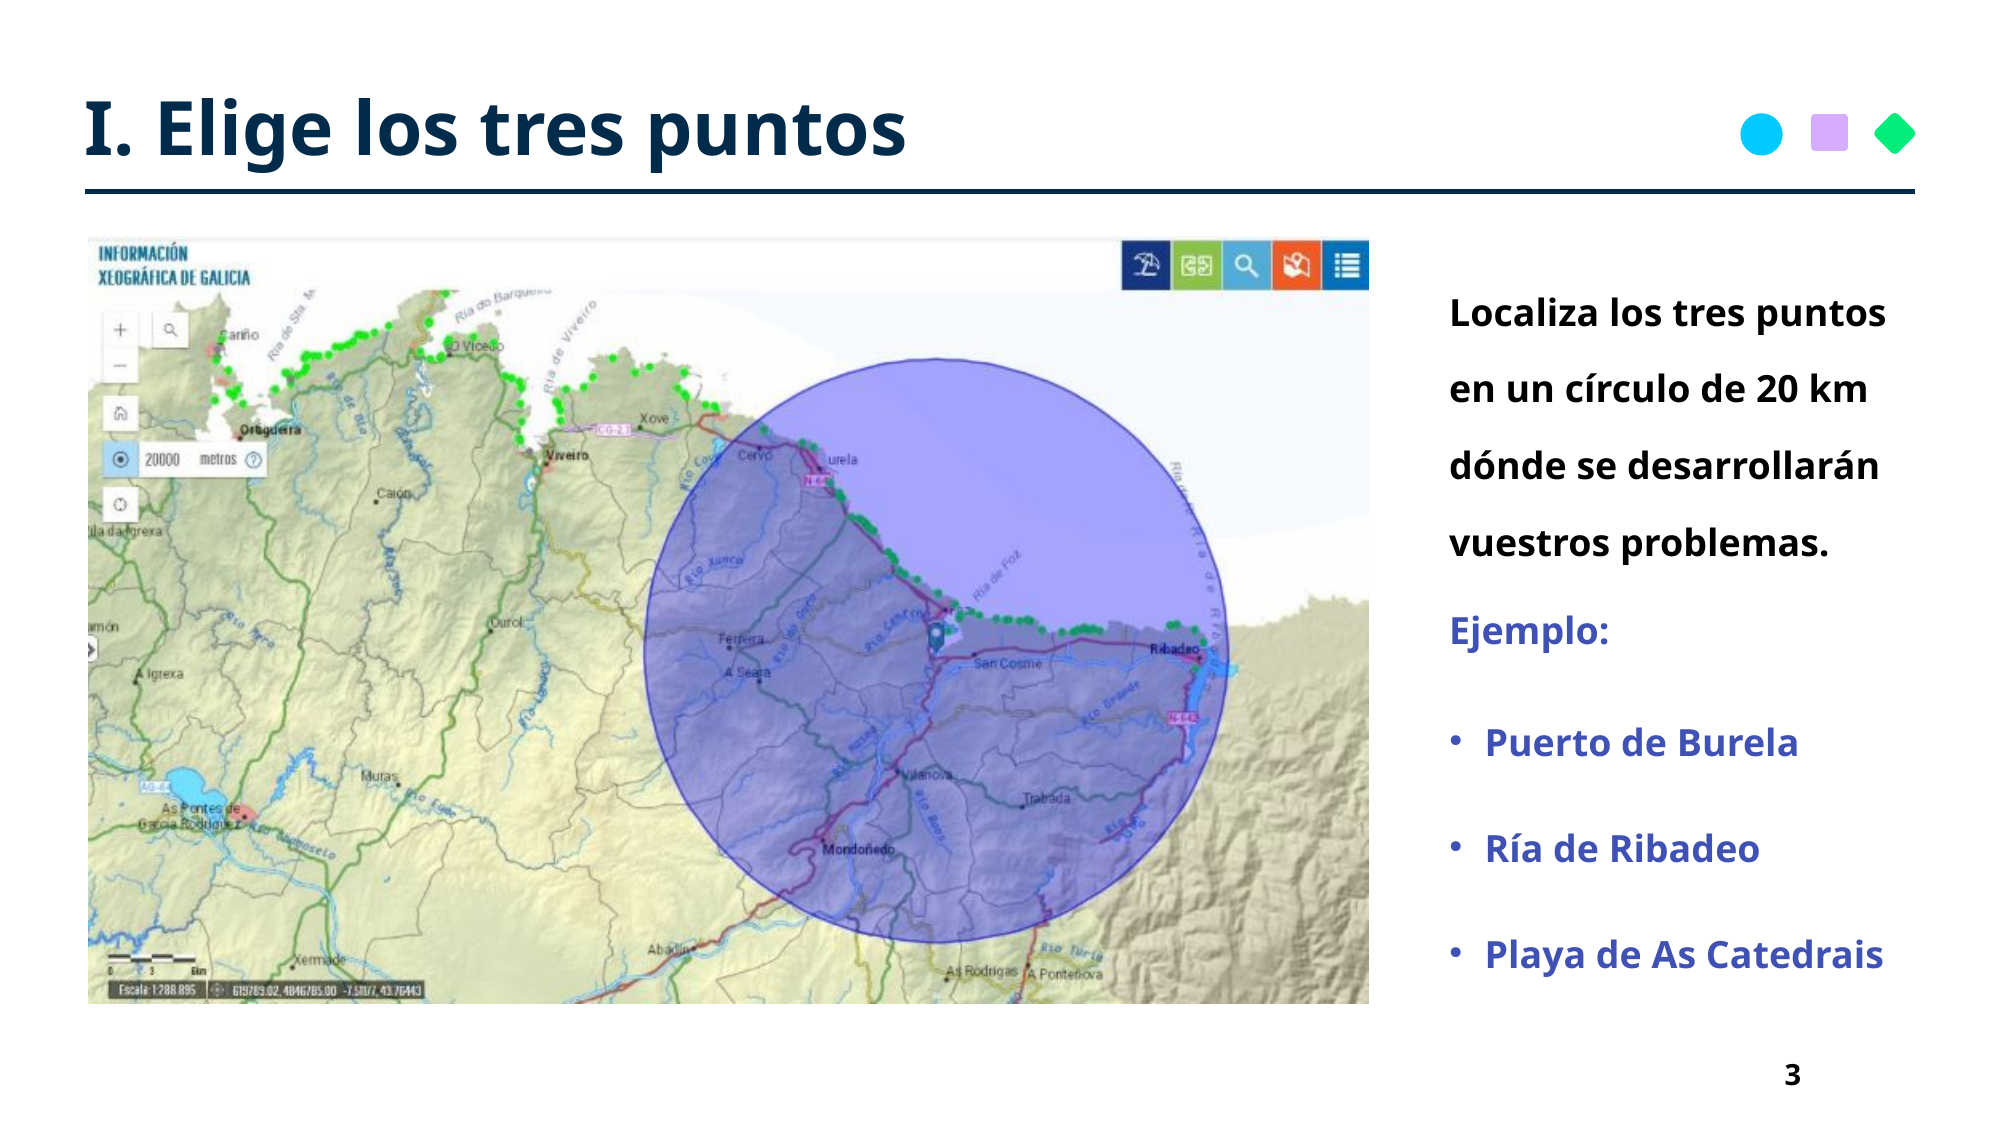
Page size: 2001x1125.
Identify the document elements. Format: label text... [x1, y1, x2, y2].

text_box Localiza los tres puntos en un círculo de 20 km dónde se desarrollarán vuestros problemas. Ejemplo: Puerto de Burela Ría de Ribadeo Playa de As Catedrais [1417, 236, 1920, 1004]
title I. Elige los tres puntos [84, 29, 1601, 178]
picture [88, 236, 1369, 1004]
